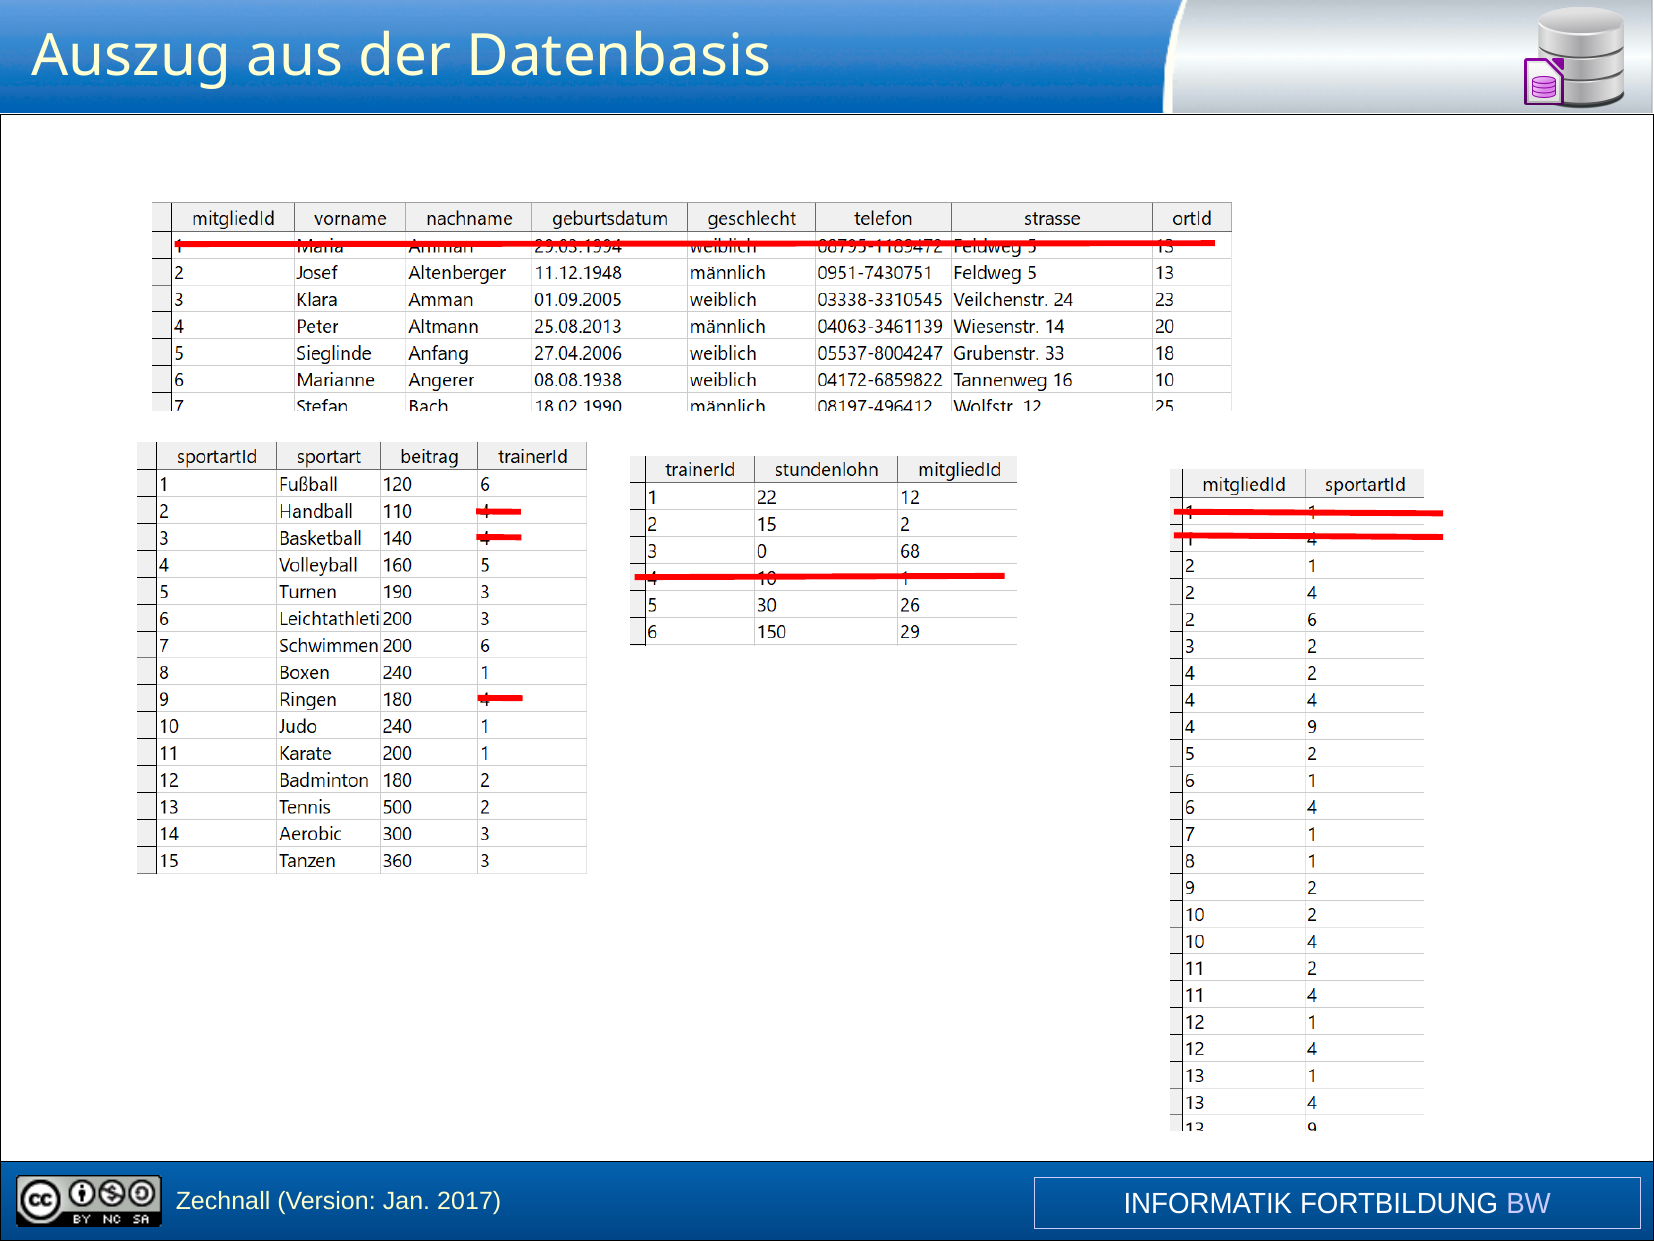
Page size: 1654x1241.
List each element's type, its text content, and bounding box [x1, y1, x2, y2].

picture [0, 0, 1654, 113]
picture [630, 456, 1017, 646]
picture [16, 1175, 162, 1227]
title Auszug aus der Datenbasis [31, 14, 1151, 92]
picture [1170, 469, 1424, 1131]
picture [137, 442, 587, 874]
picture [152, 202, 1232, 412]
